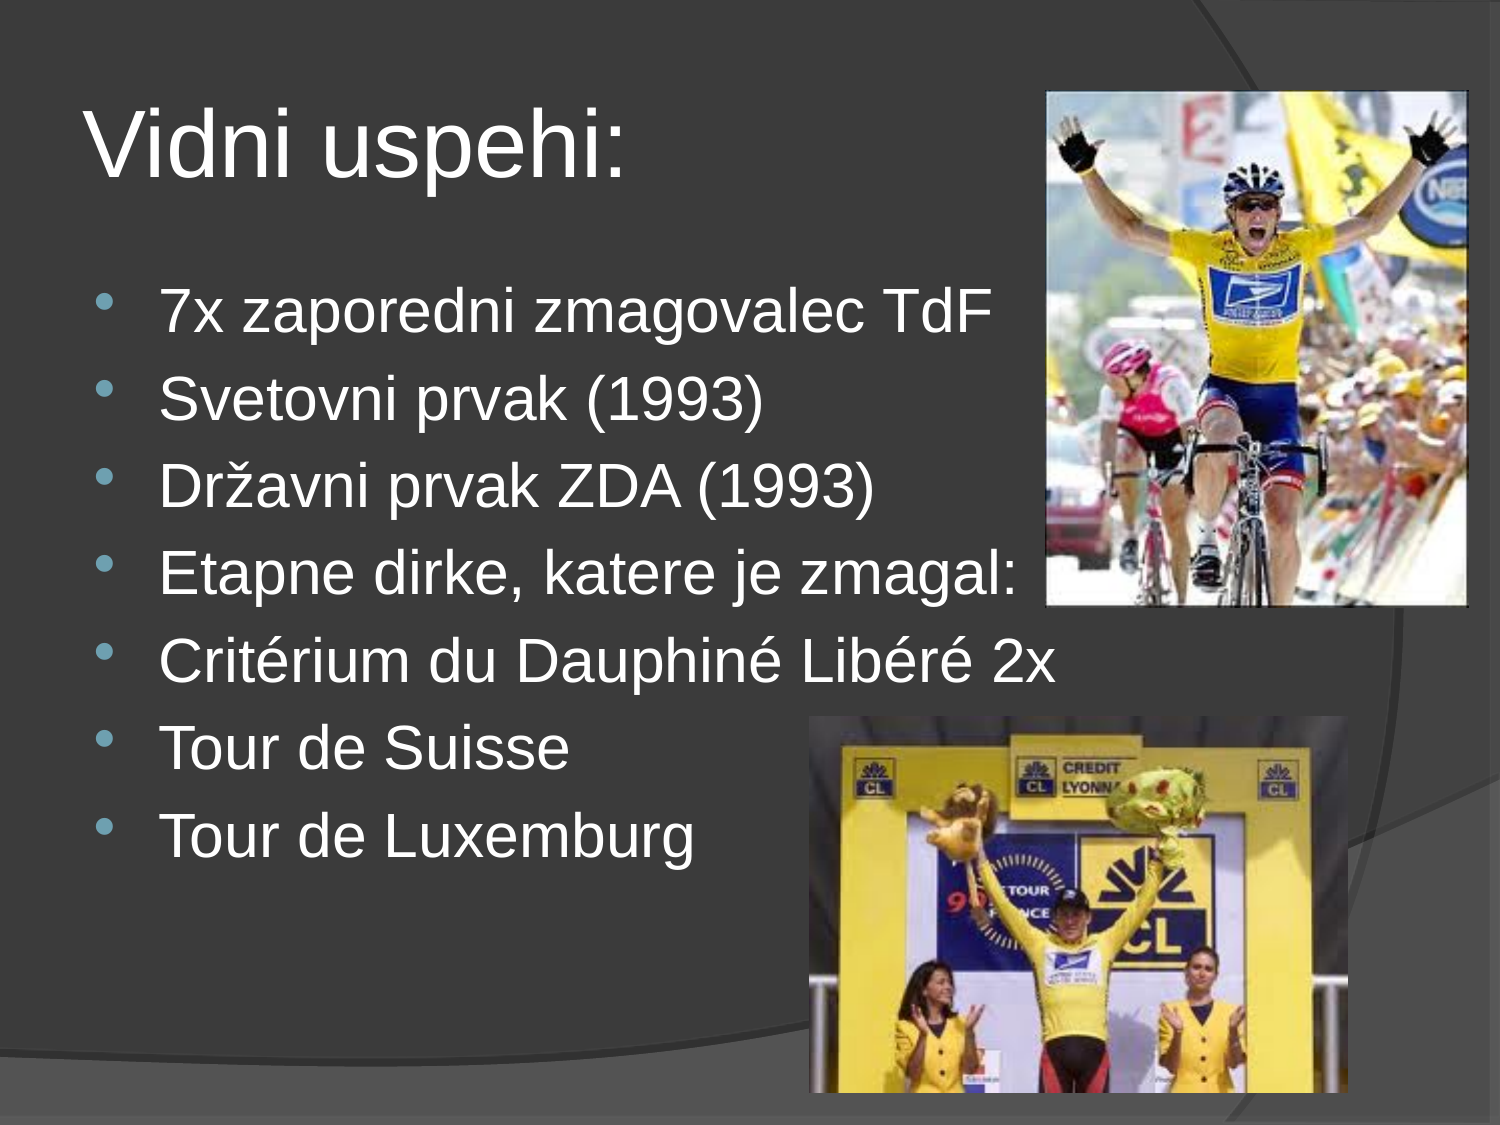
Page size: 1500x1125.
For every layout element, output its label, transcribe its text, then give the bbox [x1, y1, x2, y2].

title Vidni uspehi: [75, 45, 1300, 233]
picture [809, 716, 1348, 1093]
picture [1045, 90, 1469, 608]
list 7x zaporedni zmagovalec TdF Svetovni prvak (1993) Državni prvak ZDA (1993) Etapne dirke, katere je zmagal: Critérium du Dauphiné Libéré 2x Tour de Suisse Tour de Luxemburg [75, 262, 1300, 1005]
